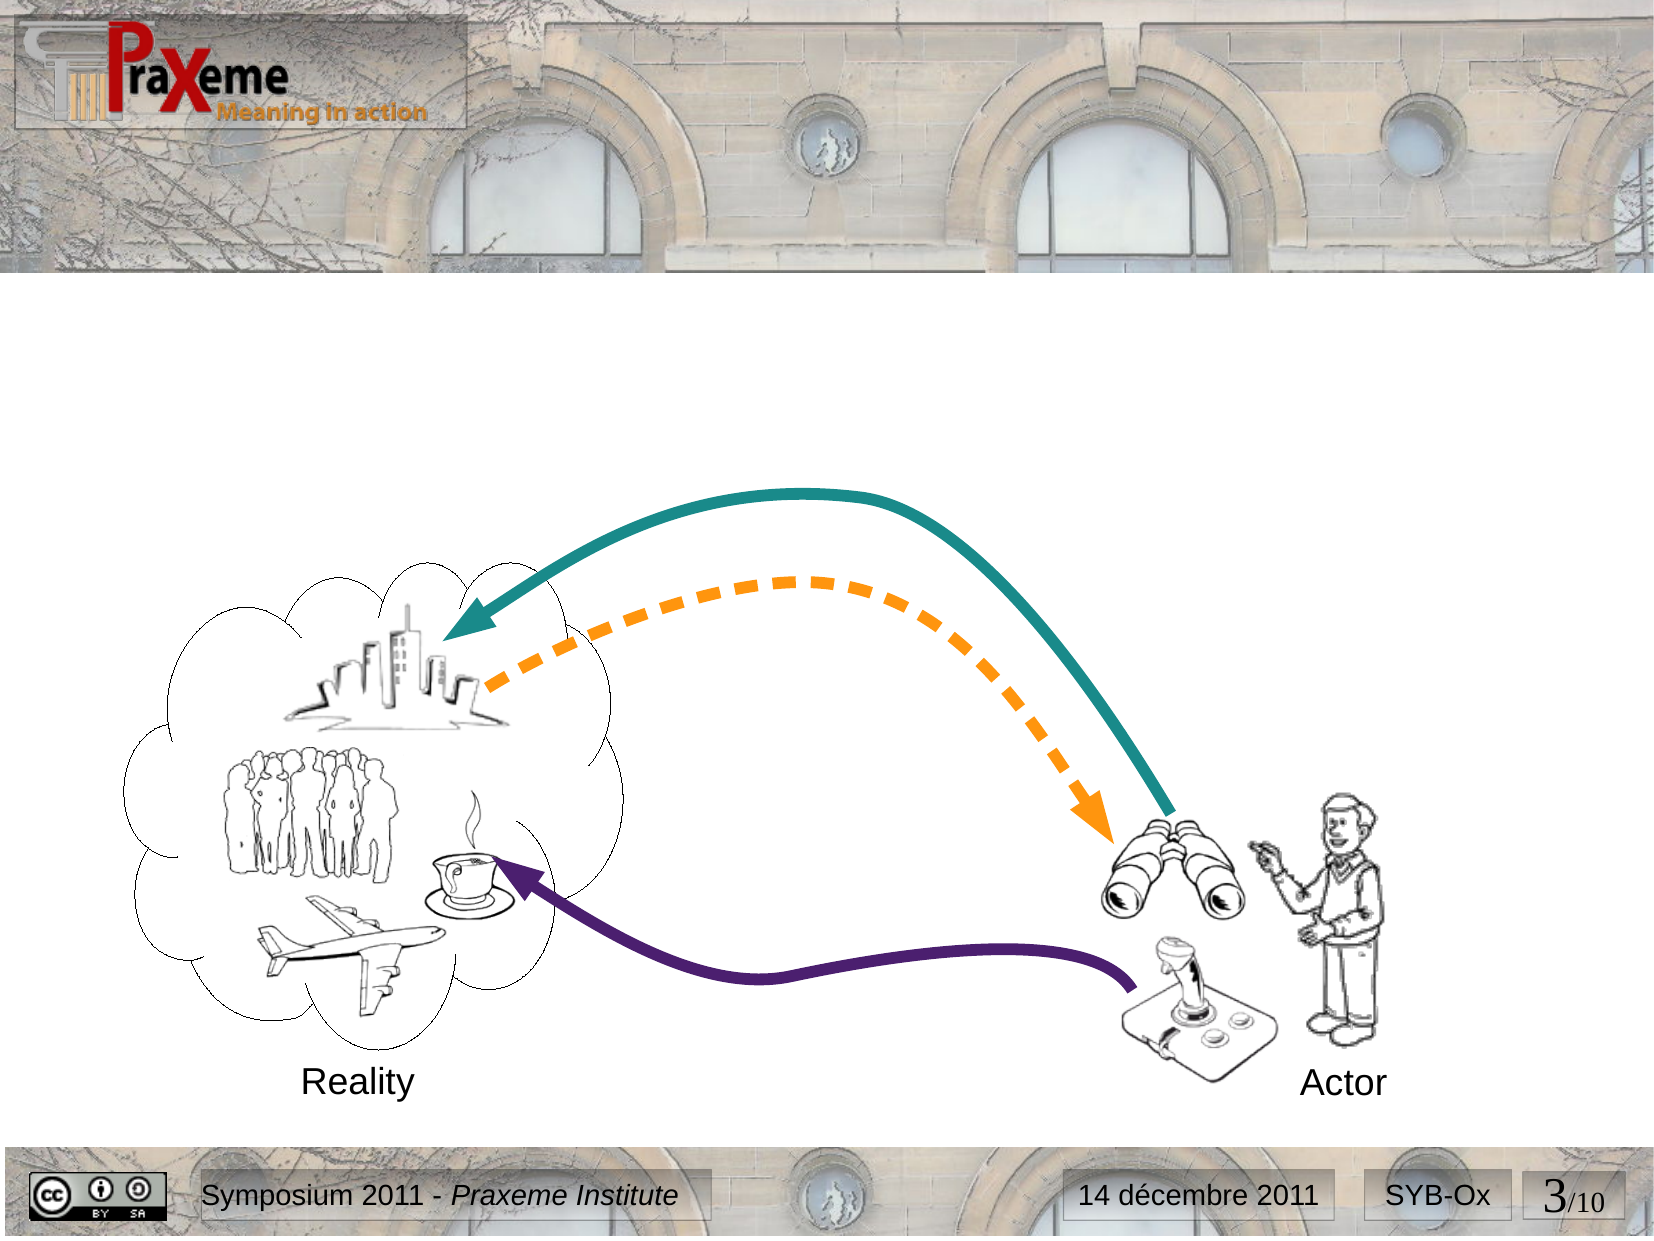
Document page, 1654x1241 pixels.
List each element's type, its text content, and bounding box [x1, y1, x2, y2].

text_box Reality [272, 1053, 443, 1111]
picture [220, 570, 532, 1018]
picture [5, 1147, 1654, 1236]
picture [1080, 779, 1395, 1099]
picture [0, 0, 1654, 273]
text_box Actor [1258, 1054, 1429, 1111]
